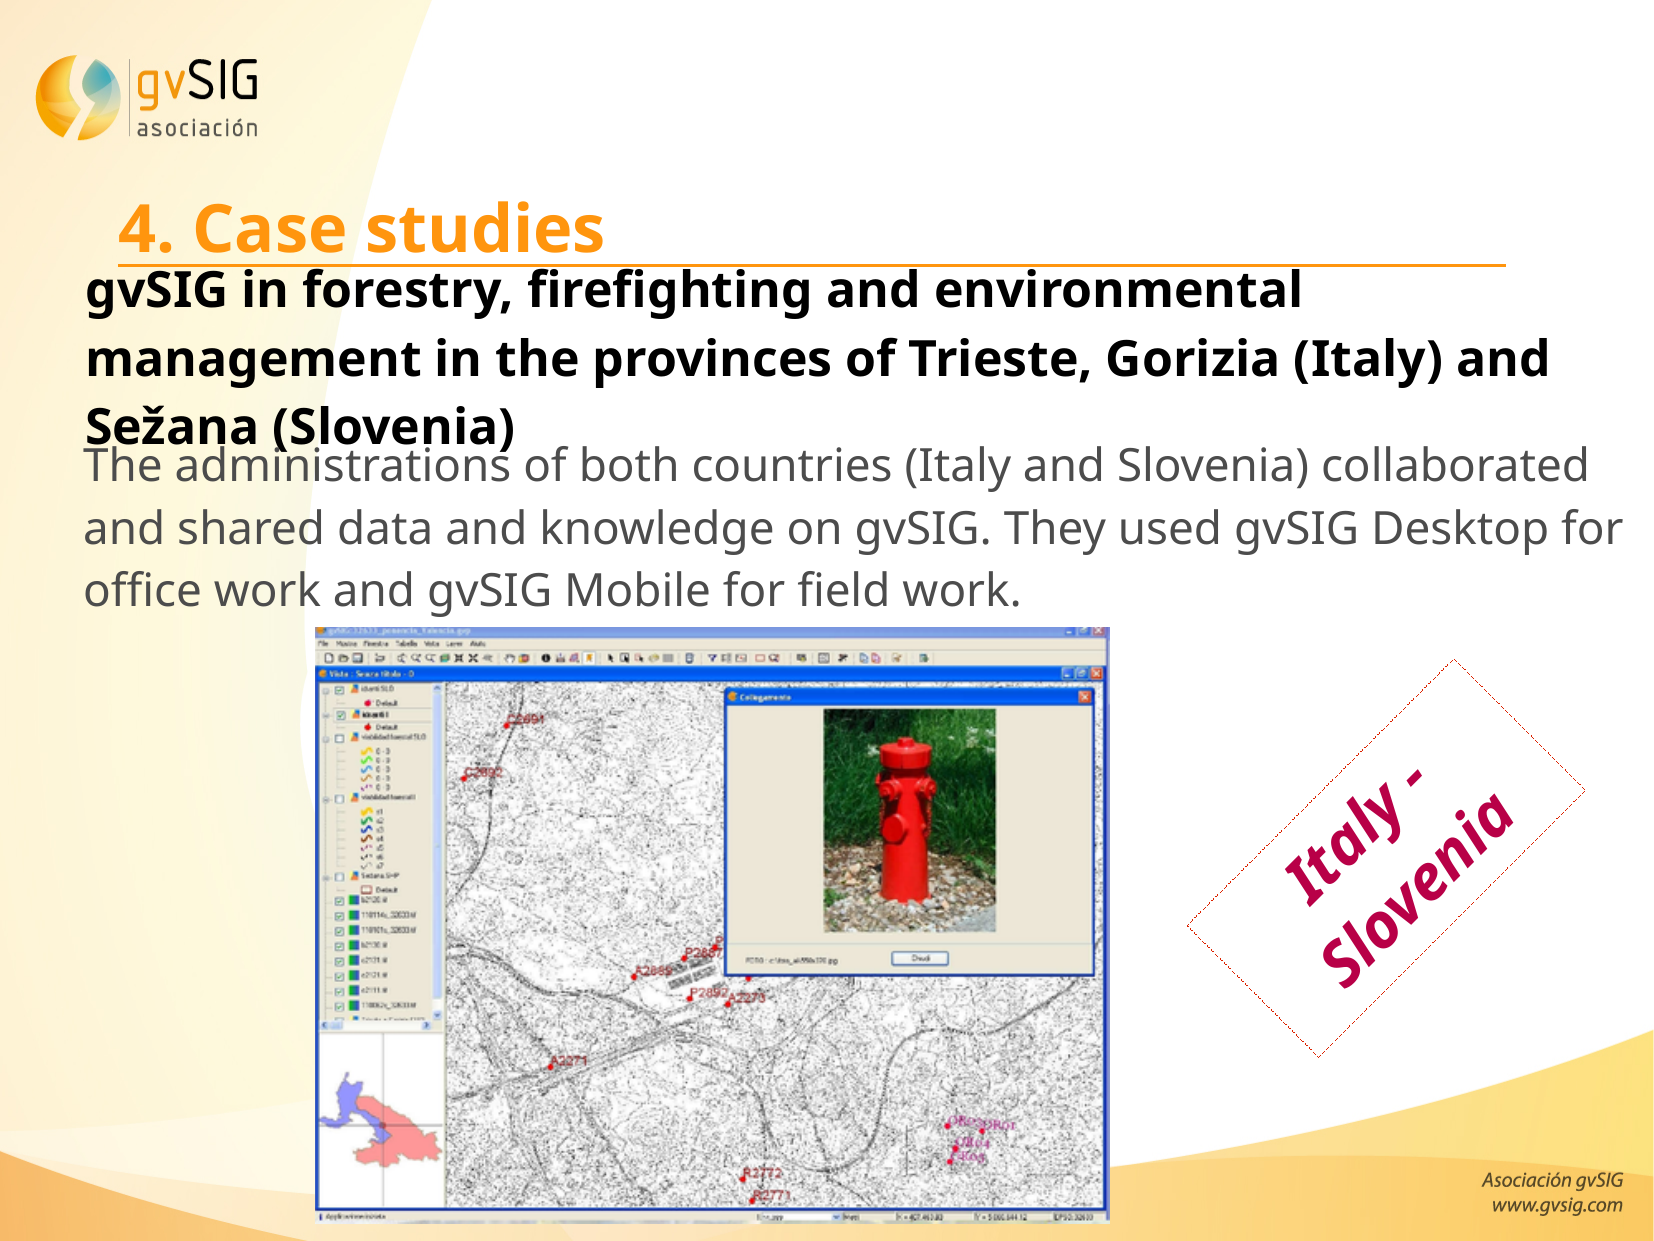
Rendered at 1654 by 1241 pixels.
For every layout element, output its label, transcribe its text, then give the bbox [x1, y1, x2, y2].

title The administrations of both countries (Italy and Slovenia) collaborated and shared data and knowledge on gvSIG. They used gvSIG Desktop for office work and gvSIG Mobile for field work. [83, 446, 1654, 607]
title gvSIG in forestry, firefighting and environmental management in the provinces of Trieste, Gorizia (Italy) and Sežana (Slovenia) [85, 277, 1612, 436]
picture [0, 0, 1654, 1241]
title 4. Case studies [118, 177, 1607, 276]
picture [281, 436, 506, 446]
text_box Italy - Slovenia [1187, 658, 1586, 1058]
